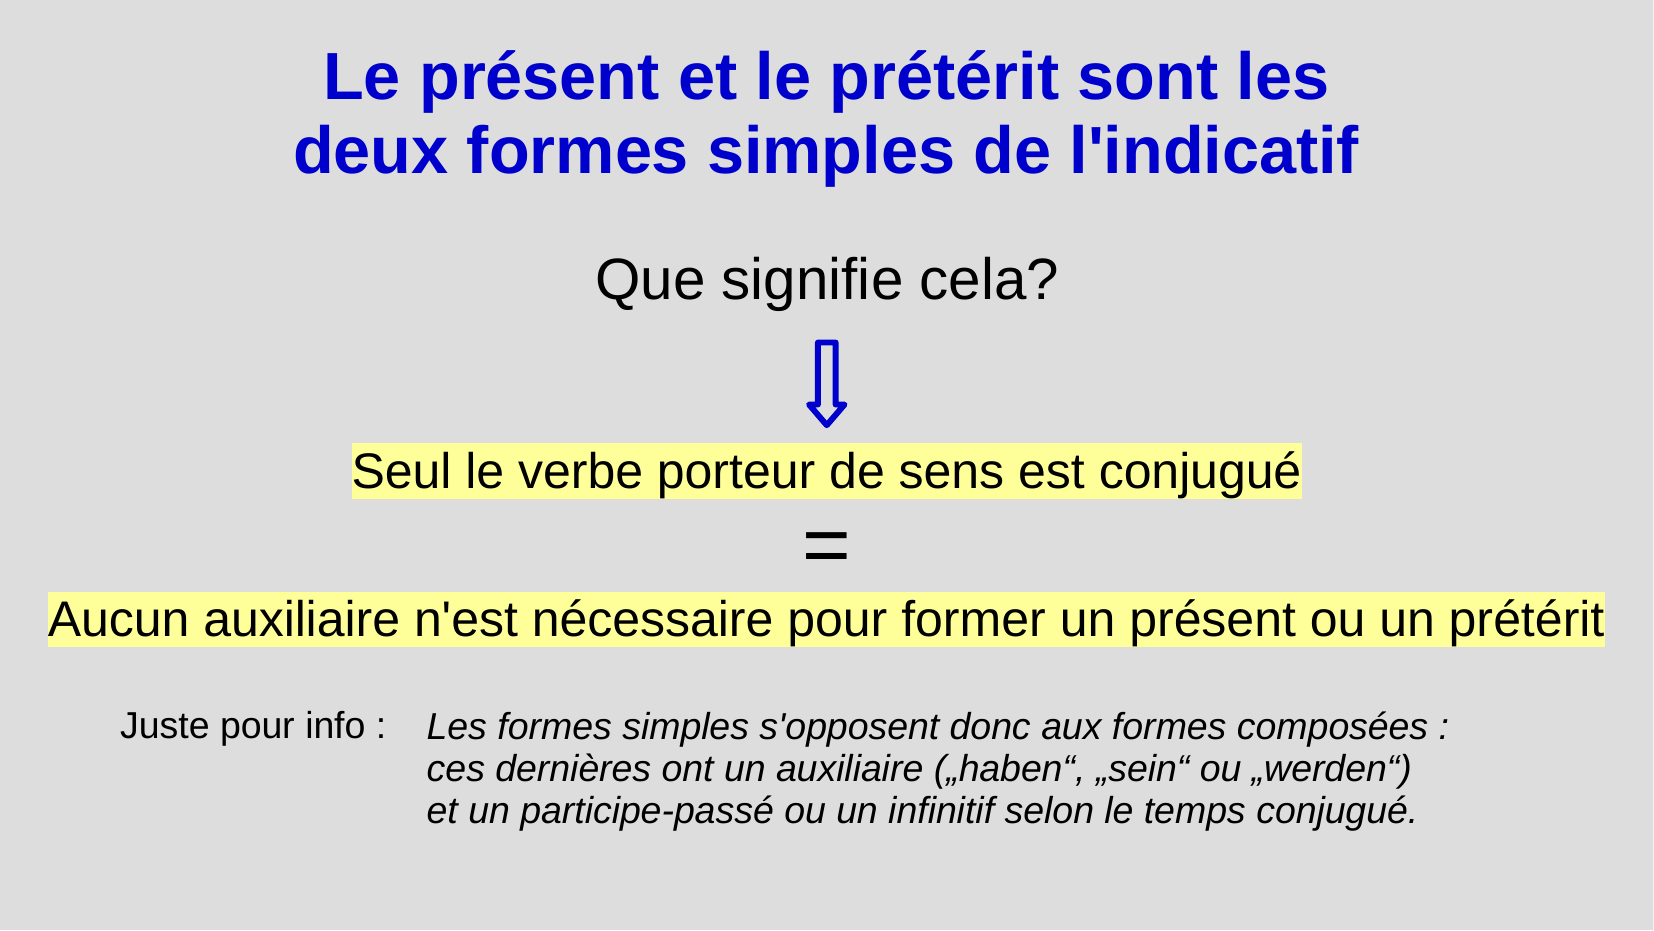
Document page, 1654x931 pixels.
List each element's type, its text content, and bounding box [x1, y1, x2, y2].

text_box Que signifie cela? [580, 239, 1075, 319]
text_box Les formes simples s'opposent donc aux formes composées : ces dernières ont un auxiliaire („haben“, „sein“ ou „werden“) et un participe-passé ou un infinitif selon le temps conjugué. [411, 697, 1465, 839]
text_box Juste pour info : [105, 696, 402, 754]
text_box Le présent et le prétérit sont les deux formes simples de l'indicatif [265, 31, 1388, 196]
text_box Seul le verbe porteur de sens est conjugué = Aucun auxiliaire n'est nécessaire pour former un présent ou un prétérit [33, 435, 1621, 655]
